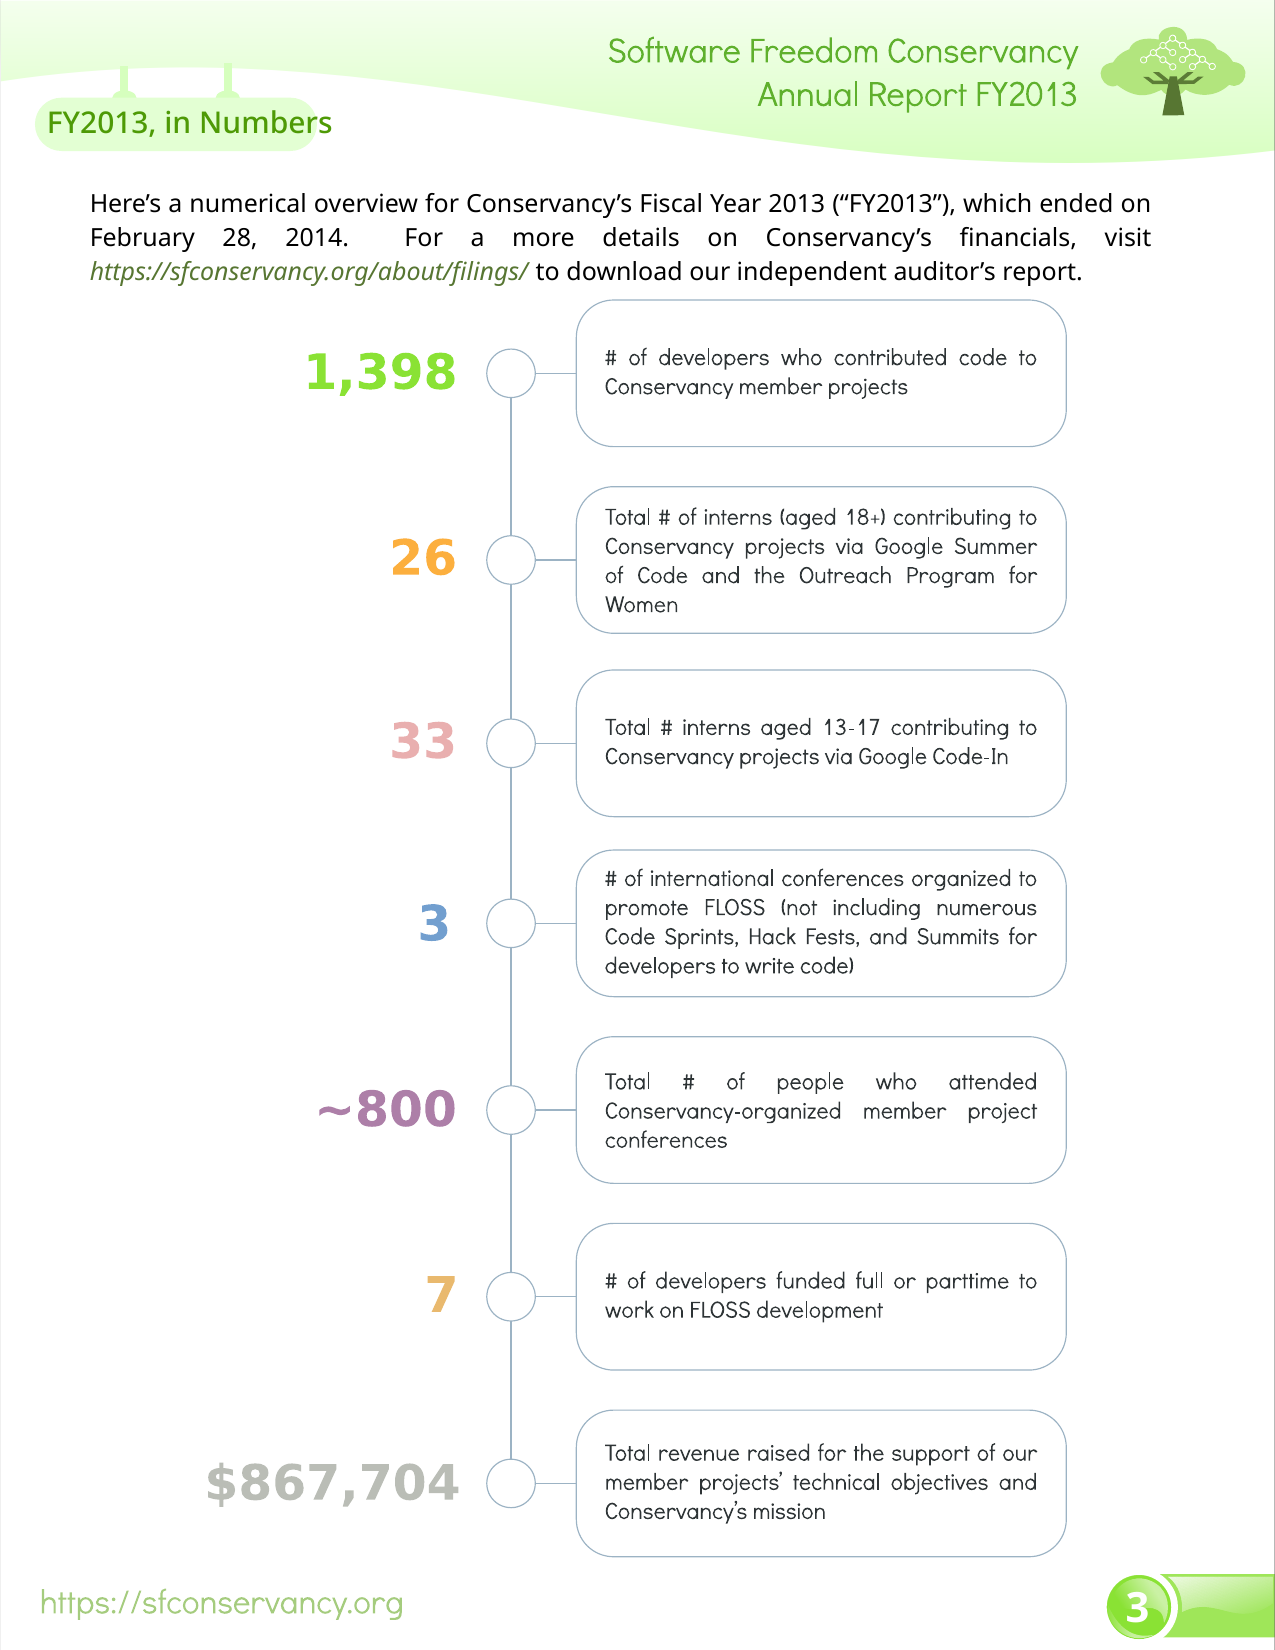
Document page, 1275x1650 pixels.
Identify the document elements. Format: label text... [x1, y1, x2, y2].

text_box Here’s a numerical overview for Conservancy’s Fiscal Year 2013 (“FY2013”), which ended on February 28, 2014. For a more details on Conservancy’s financials, visit https://sfconservancy.org/about/filings/ to download our independent auditor’s report. [75, 178, 1201, 370]
